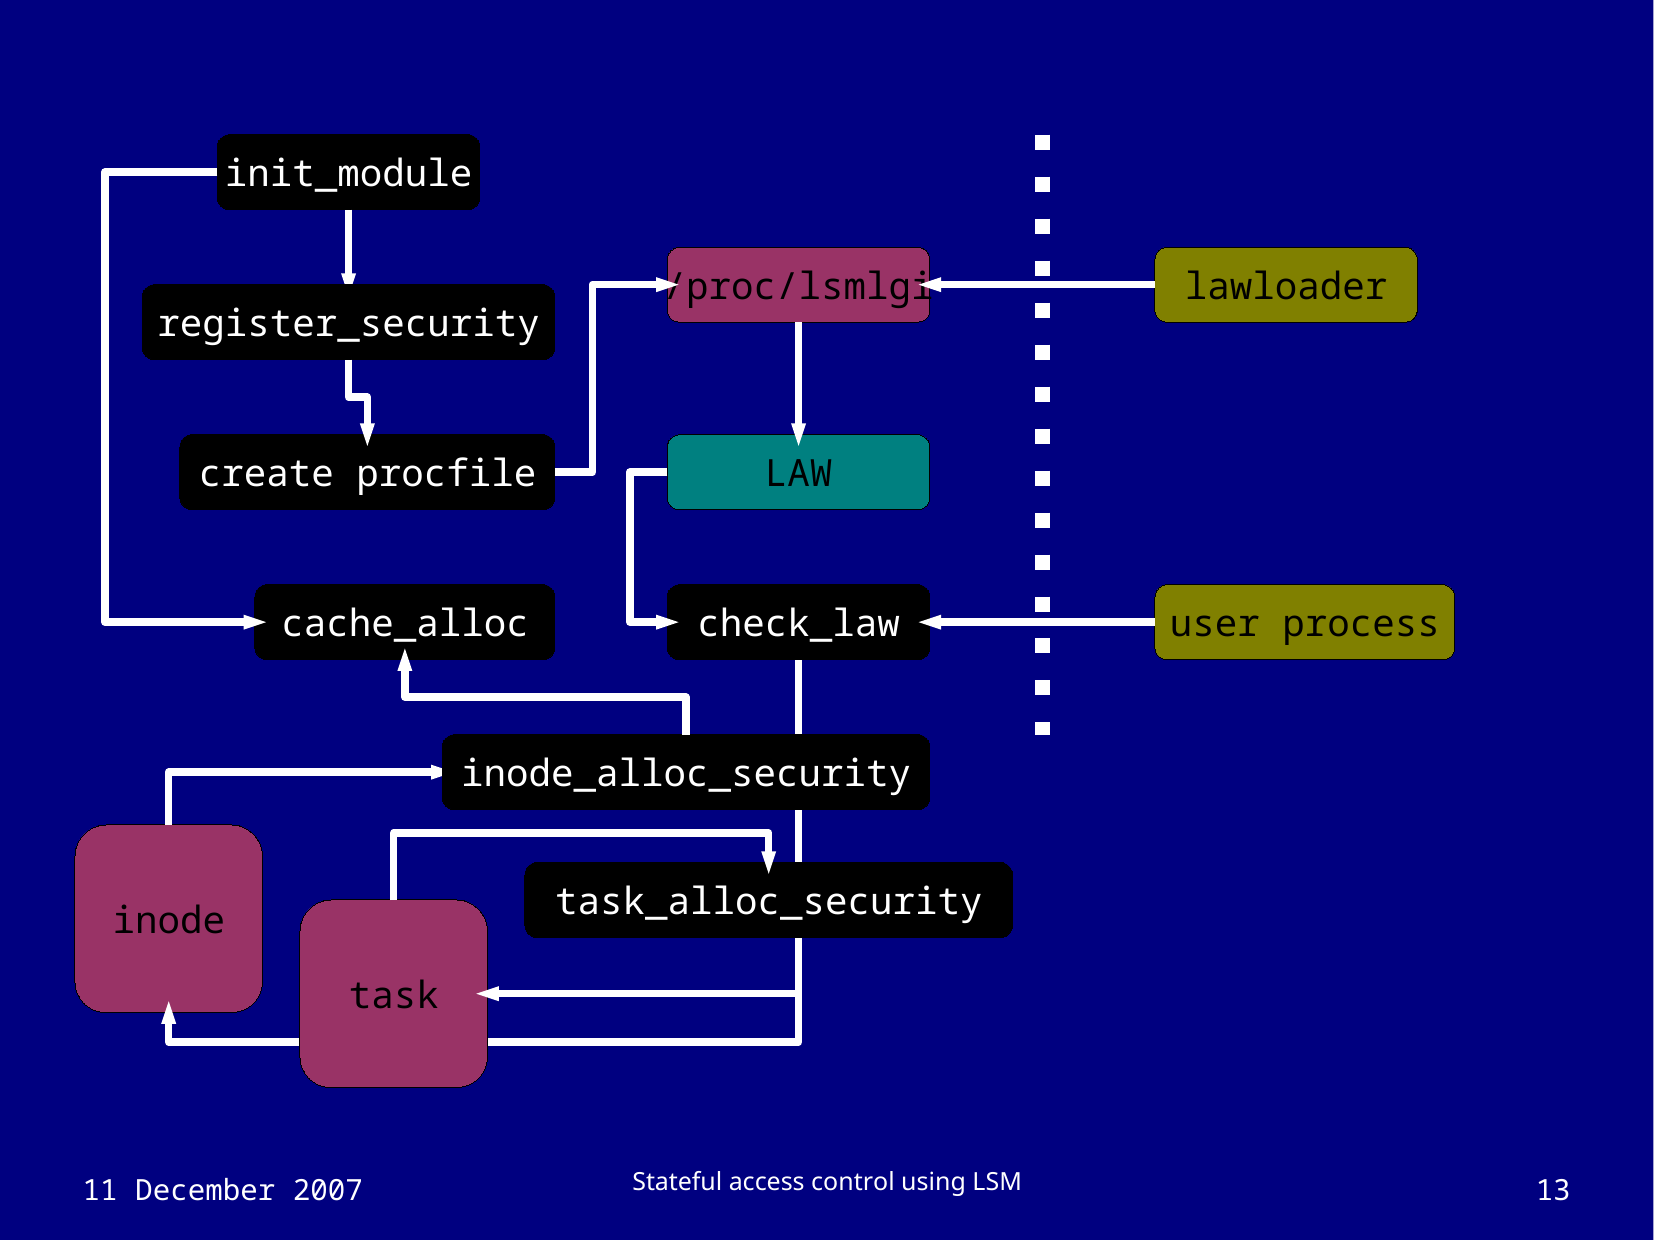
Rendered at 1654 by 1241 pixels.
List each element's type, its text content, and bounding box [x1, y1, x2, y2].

text_box user process [1154, 584, 1455, 660]
text_box LAW [667, 434, 930, 510]
text_box lawloader [1154, 247, 1418, 323]
text_box task [299, 899, 488, 1088]
text_box cache_alloc [254, 584, 555, 660]
text_box check_law [667, 584, 930, 660]
text_box create procfile [179, 434, 555, 510]
text_box inode_alloc_security [442, 734, 930, 810]
text_box /proc/lsmlgi [667, 247, 930, 323]
text_box init_module [217, 134, 480, 210]
text_box inode [74, 824, 263, 1013]
text_box register_security [142, 284, 555, 360]
text_box task_alloc_security [524, 862, 1013, 938]
